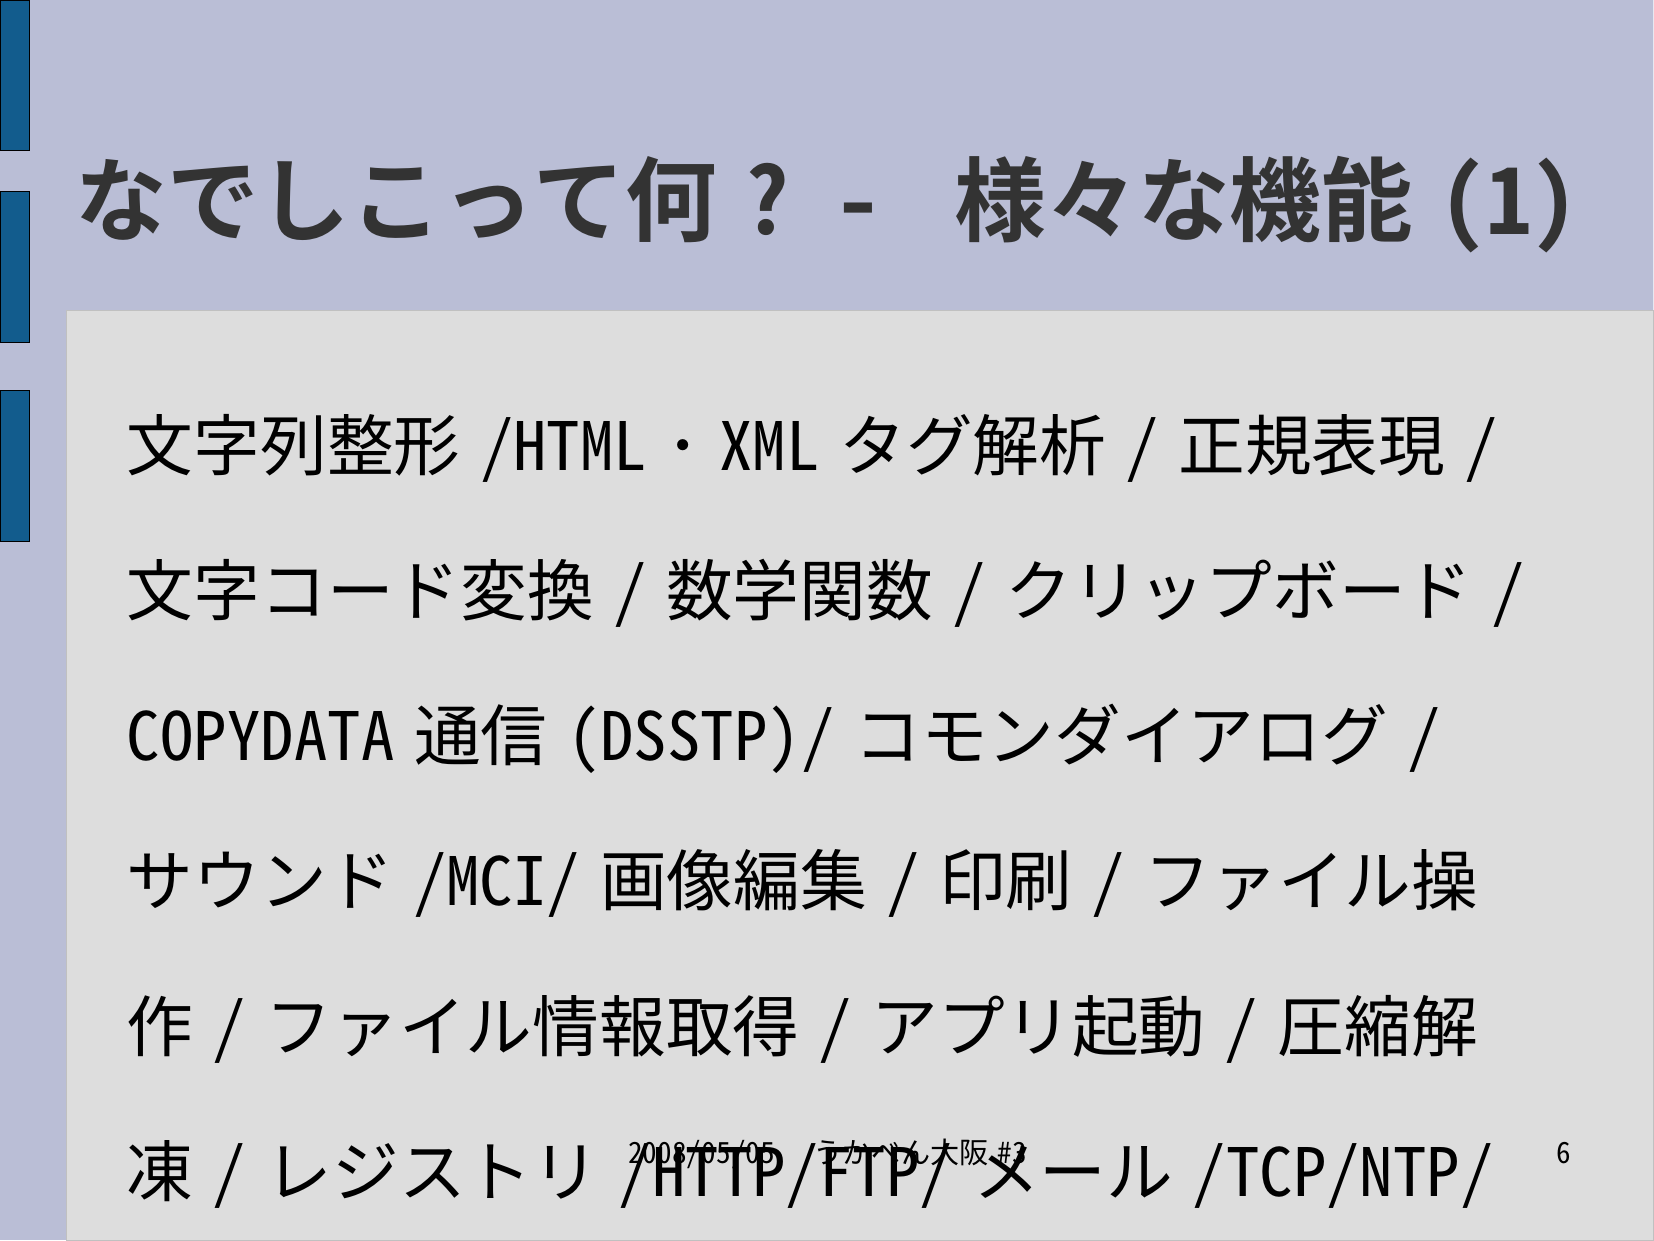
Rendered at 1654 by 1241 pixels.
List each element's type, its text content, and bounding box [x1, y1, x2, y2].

title なでしこって何? - 様々な機能(1) [59, 91, 1595, 299]
list 文字列整形/HTML･XMLタグ解析/正規表現/文字コード変換/数学関数/クリップボード/COPYDATA通信(DSSTP)/コモンダイアログ/ サウンド/MCI/画像編集/印刷/ファイル操作/ファイル情報取得/アプリ起動/圧縮解凍/レジストリ/HTTP/FTP/メール/TCP/NTP/アプリ制御/オフィス連携/データベース連携/MIDI変換/MS Agent操作/ etc... [121, 344, 1534, 1127]
